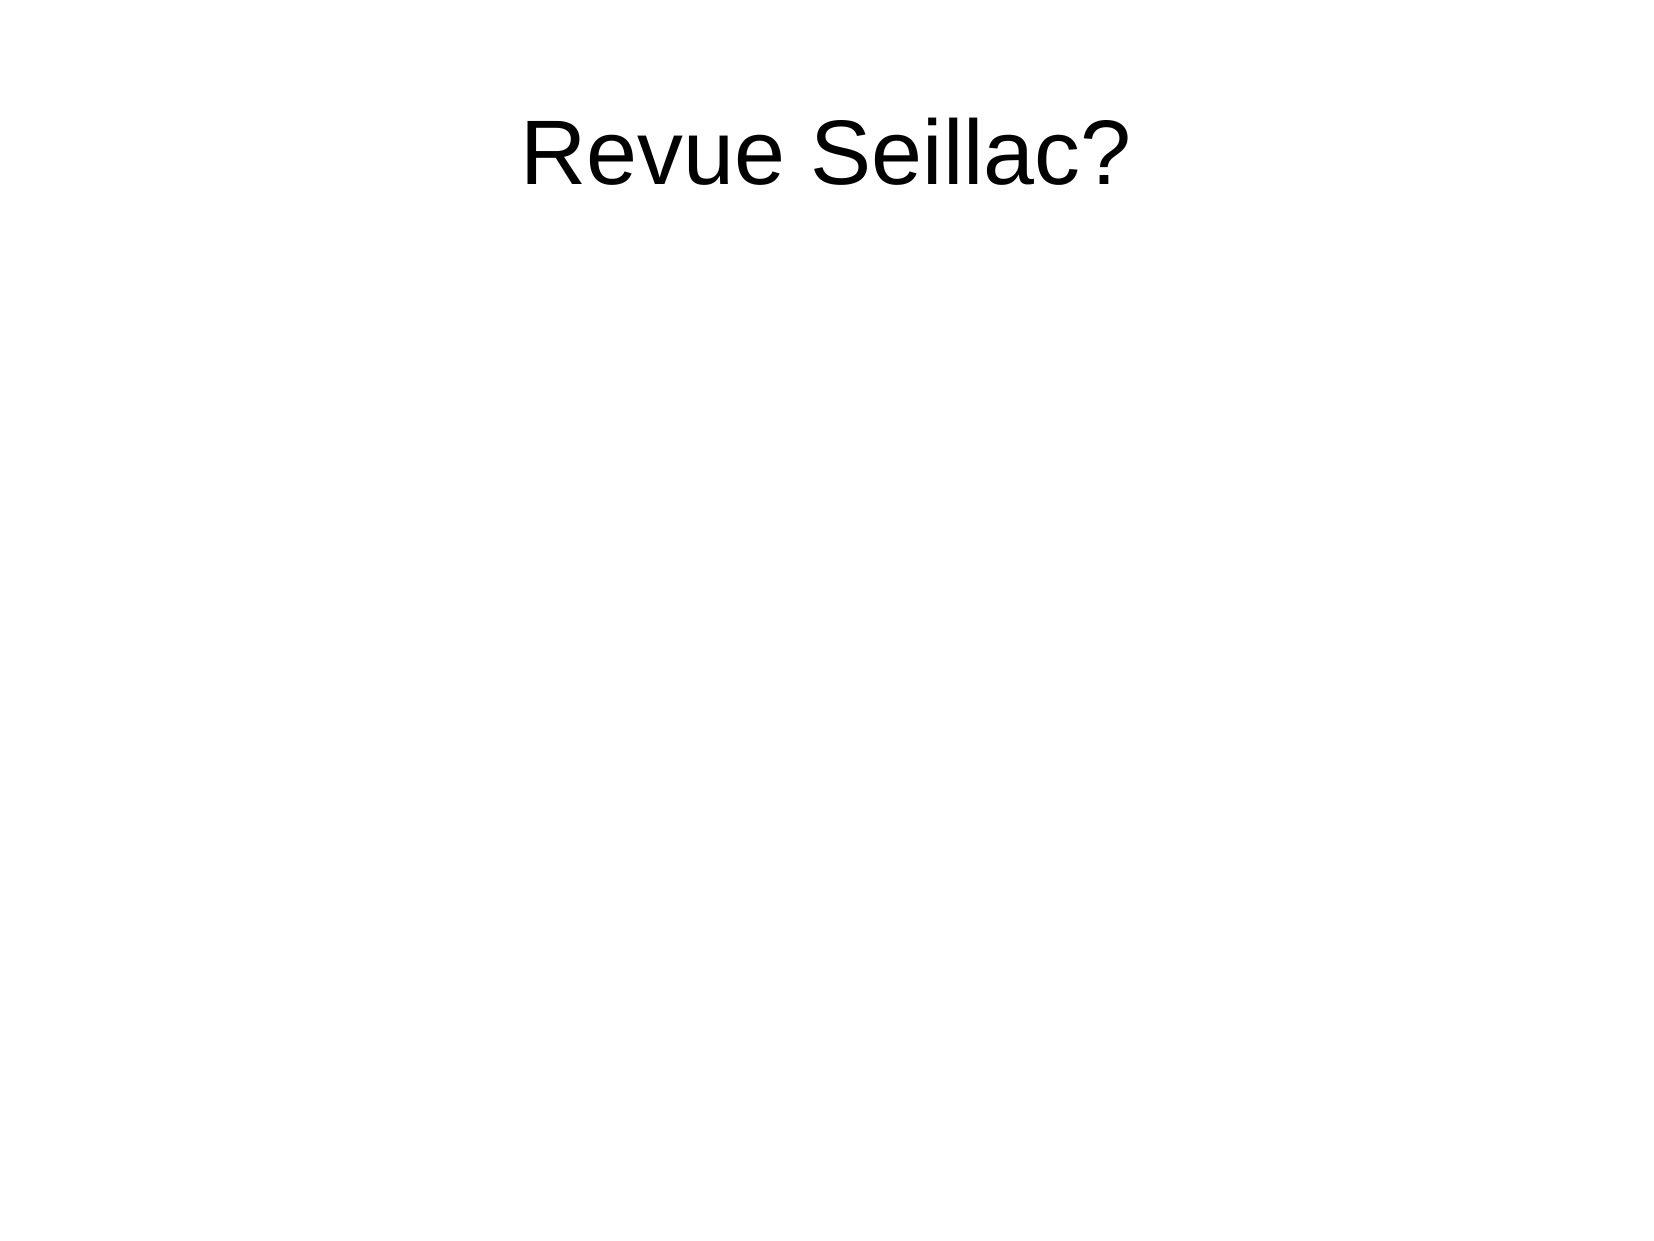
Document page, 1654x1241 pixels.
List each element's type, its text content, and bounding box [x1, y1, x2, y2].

title Revue Seillac? [82, 49, 1571, 257]
